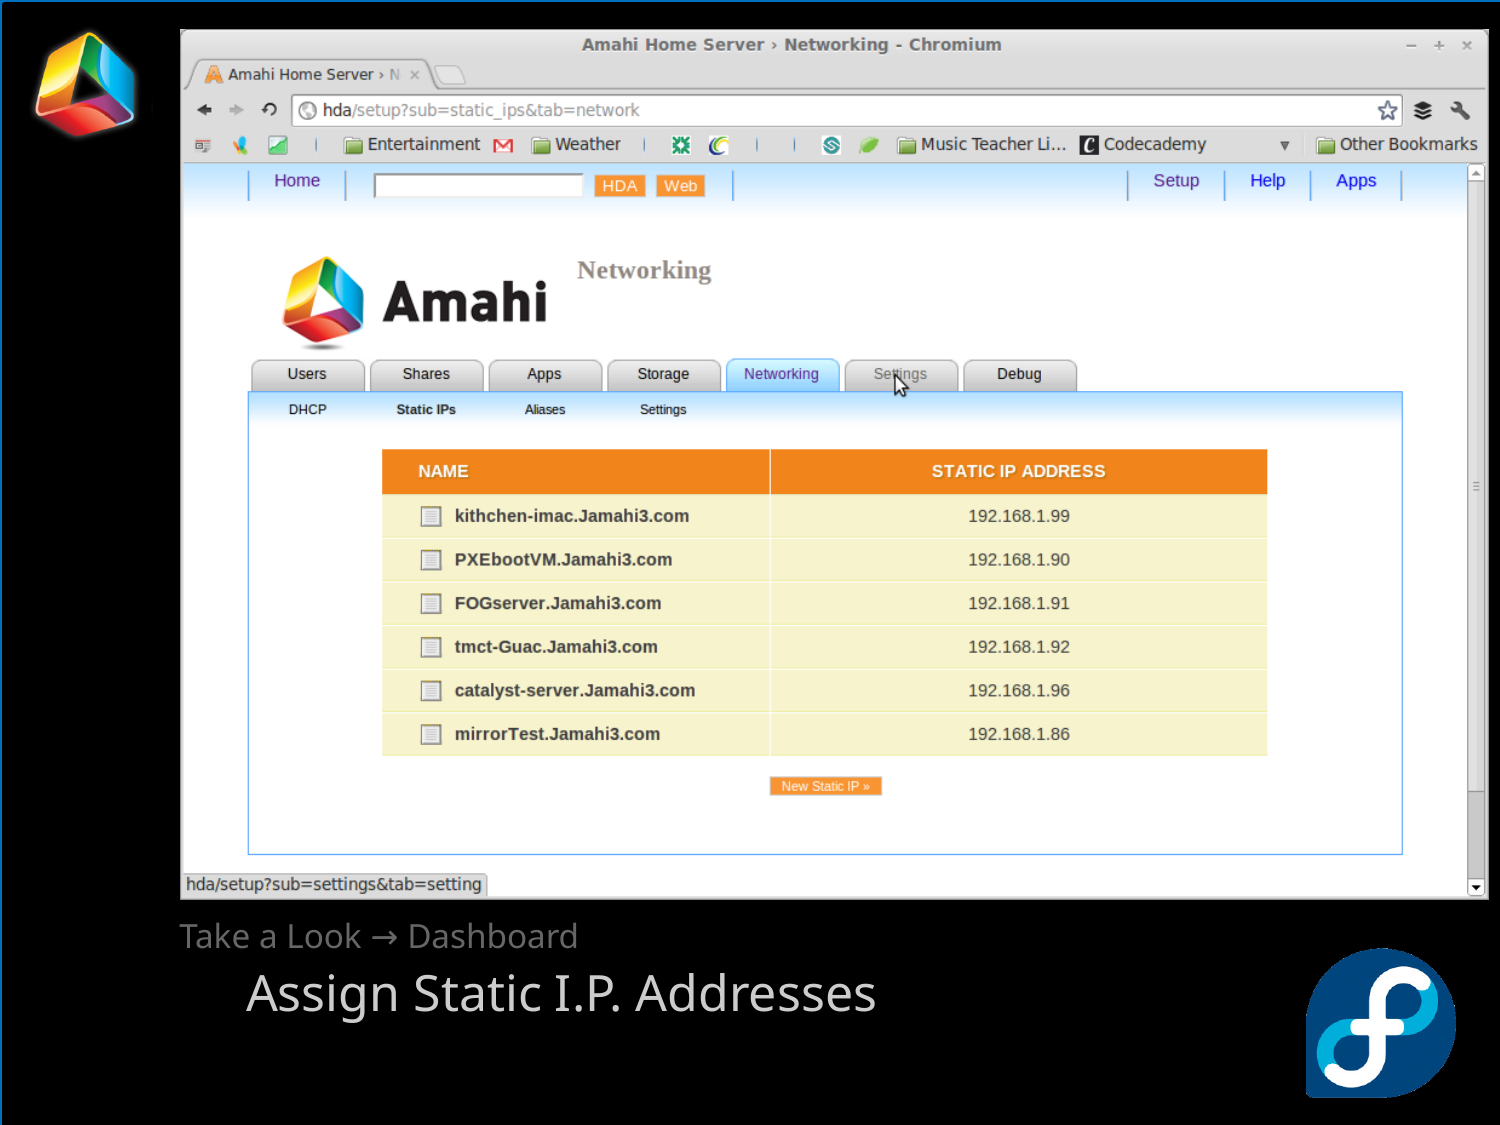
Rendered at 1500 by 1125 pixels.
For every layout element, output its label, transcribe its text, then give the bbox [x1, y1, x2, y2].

picture [180, 29, 1489, 901]
picture [9, 26, 153, 158]
text_box Take a Look → Dashboard Assign Static I.P. Addresses [156, 905, 1207, 1061]
picture [1306, 948, 1456, 1099]
text_box [0, 0, 1500, 1125]
